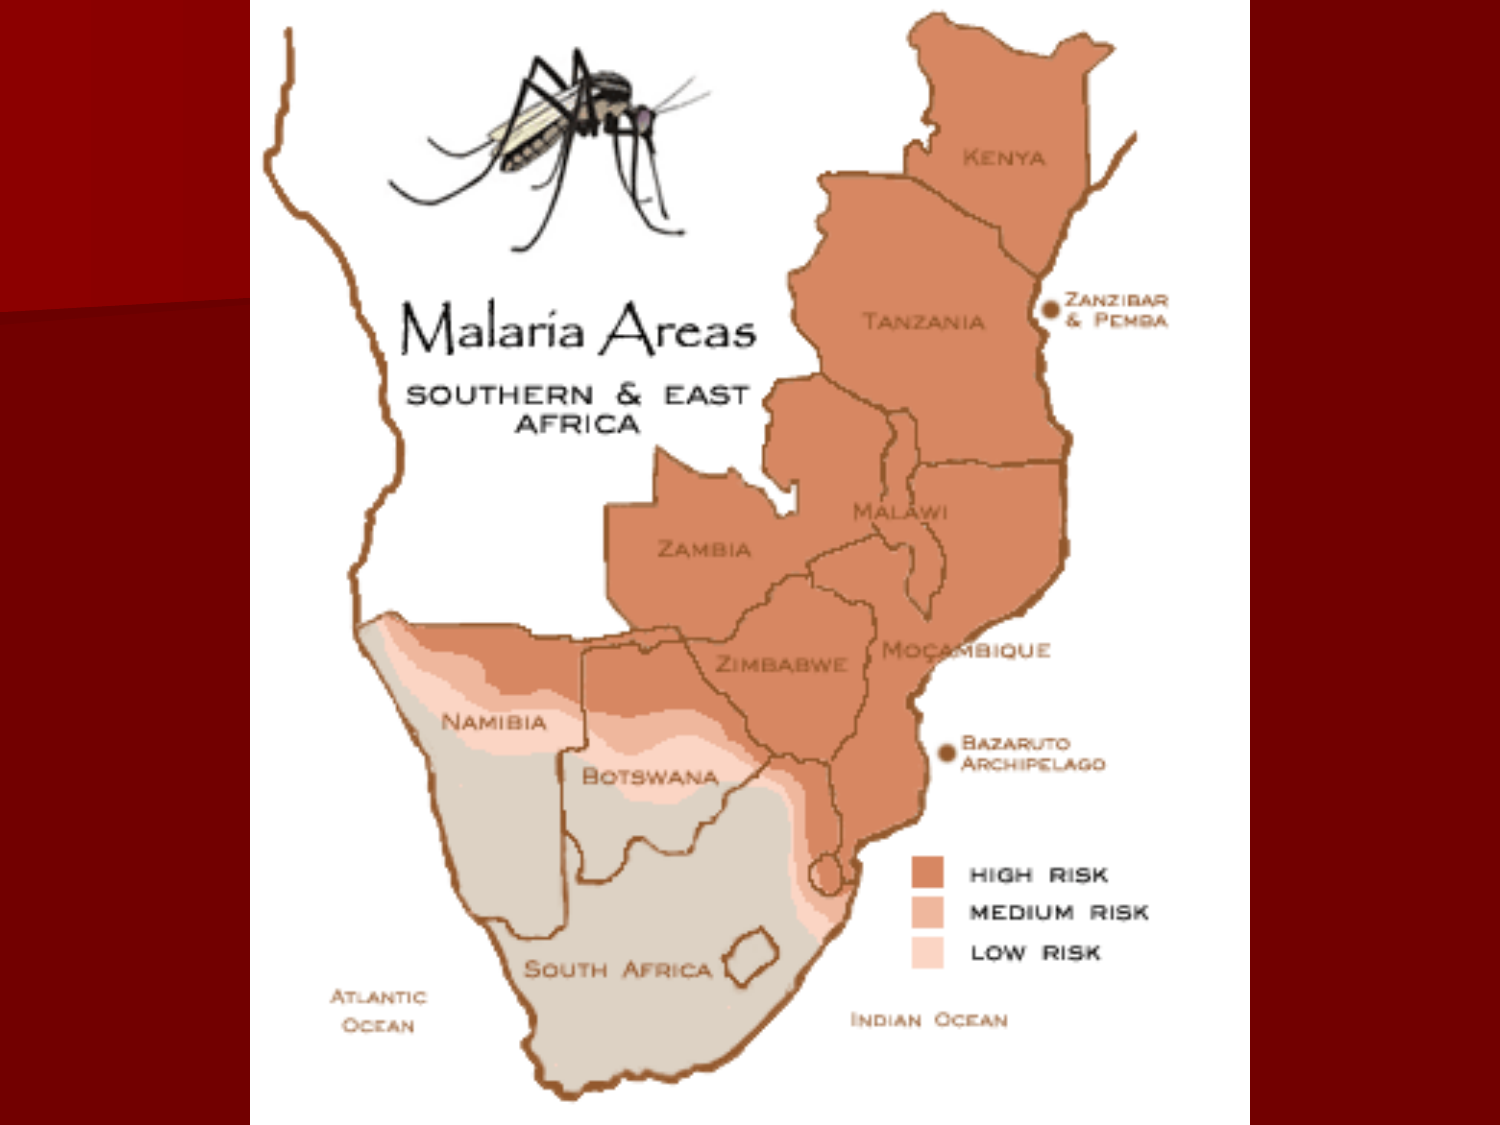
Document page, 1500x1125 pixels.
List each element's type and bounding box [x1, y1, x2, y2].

picture [250, 0, 1250, 1125]
